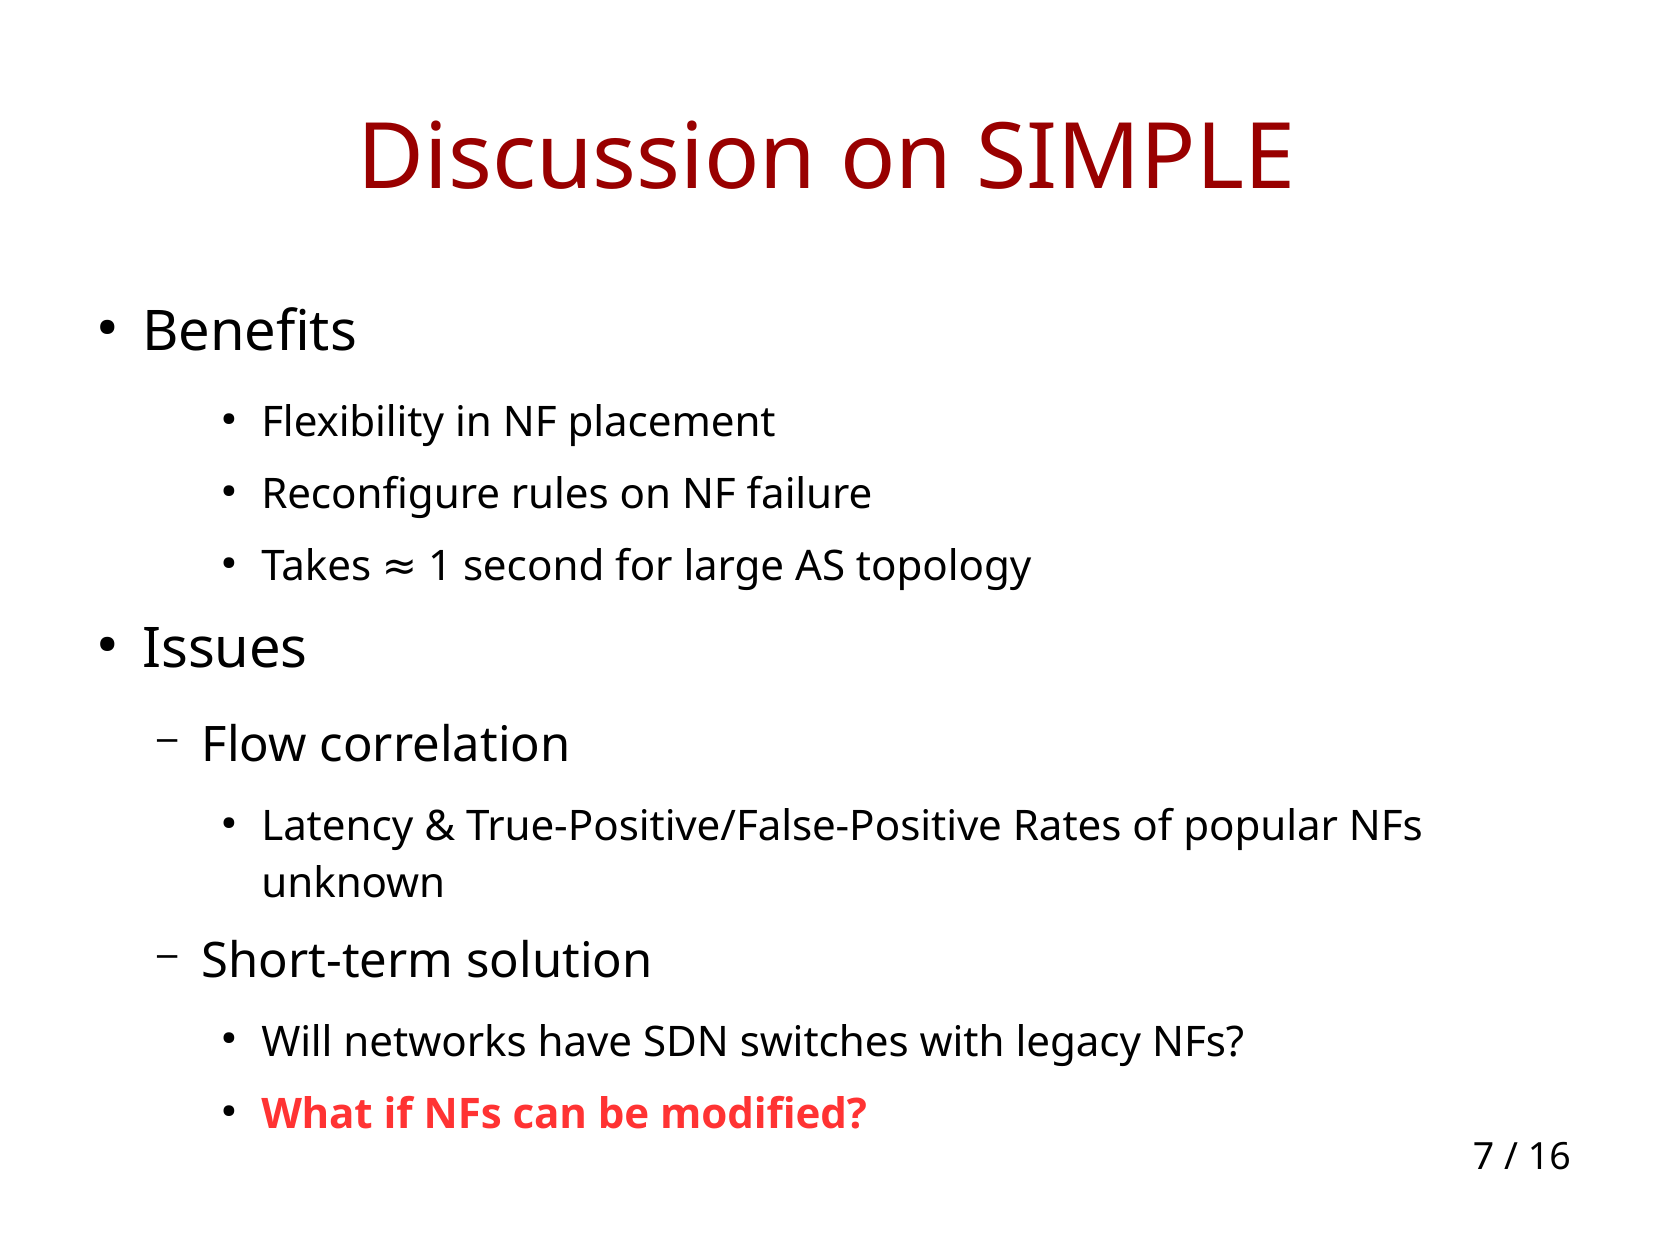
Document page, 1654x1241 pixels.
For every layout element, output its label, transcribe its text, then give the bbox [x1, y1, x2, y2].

title Discussion on SIMPLE [82, 49, 1571, 257]
list Benefits Flexibility in NF placement Reconfigure rules on NF failure Takes ≈ 1 second for large AS topology Issues Flow correlation Latency & True-Positive/False-Positive Rates of popular NFs unknown Short-term solution Will networks have SDN switches with legacy NFs? What if NFs can be modified? [82, 290, 1571, 1146]
